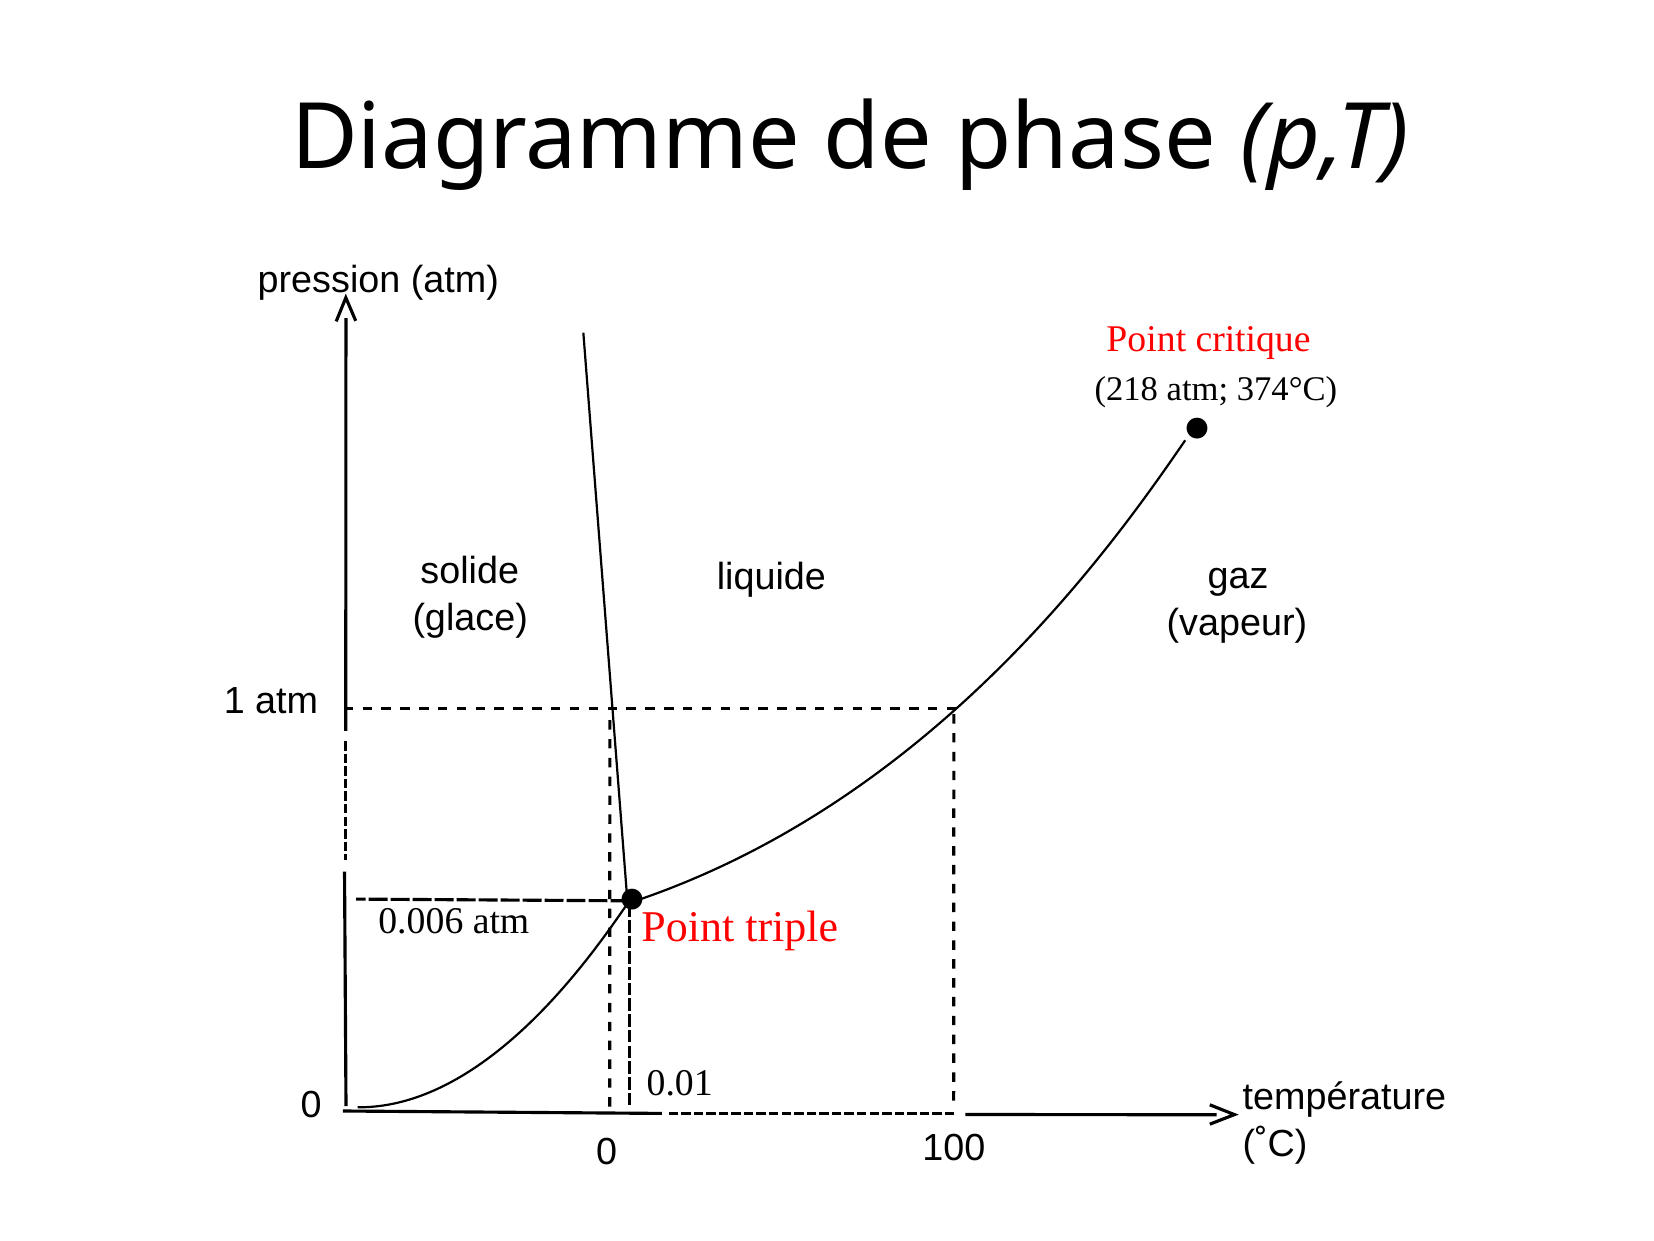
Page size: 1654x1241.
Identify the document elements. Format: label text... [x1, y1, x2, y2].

title Diagramme de phase (p,T) [106, 29, 1595, 237]
picture [224, 248, 1453, 1182]
